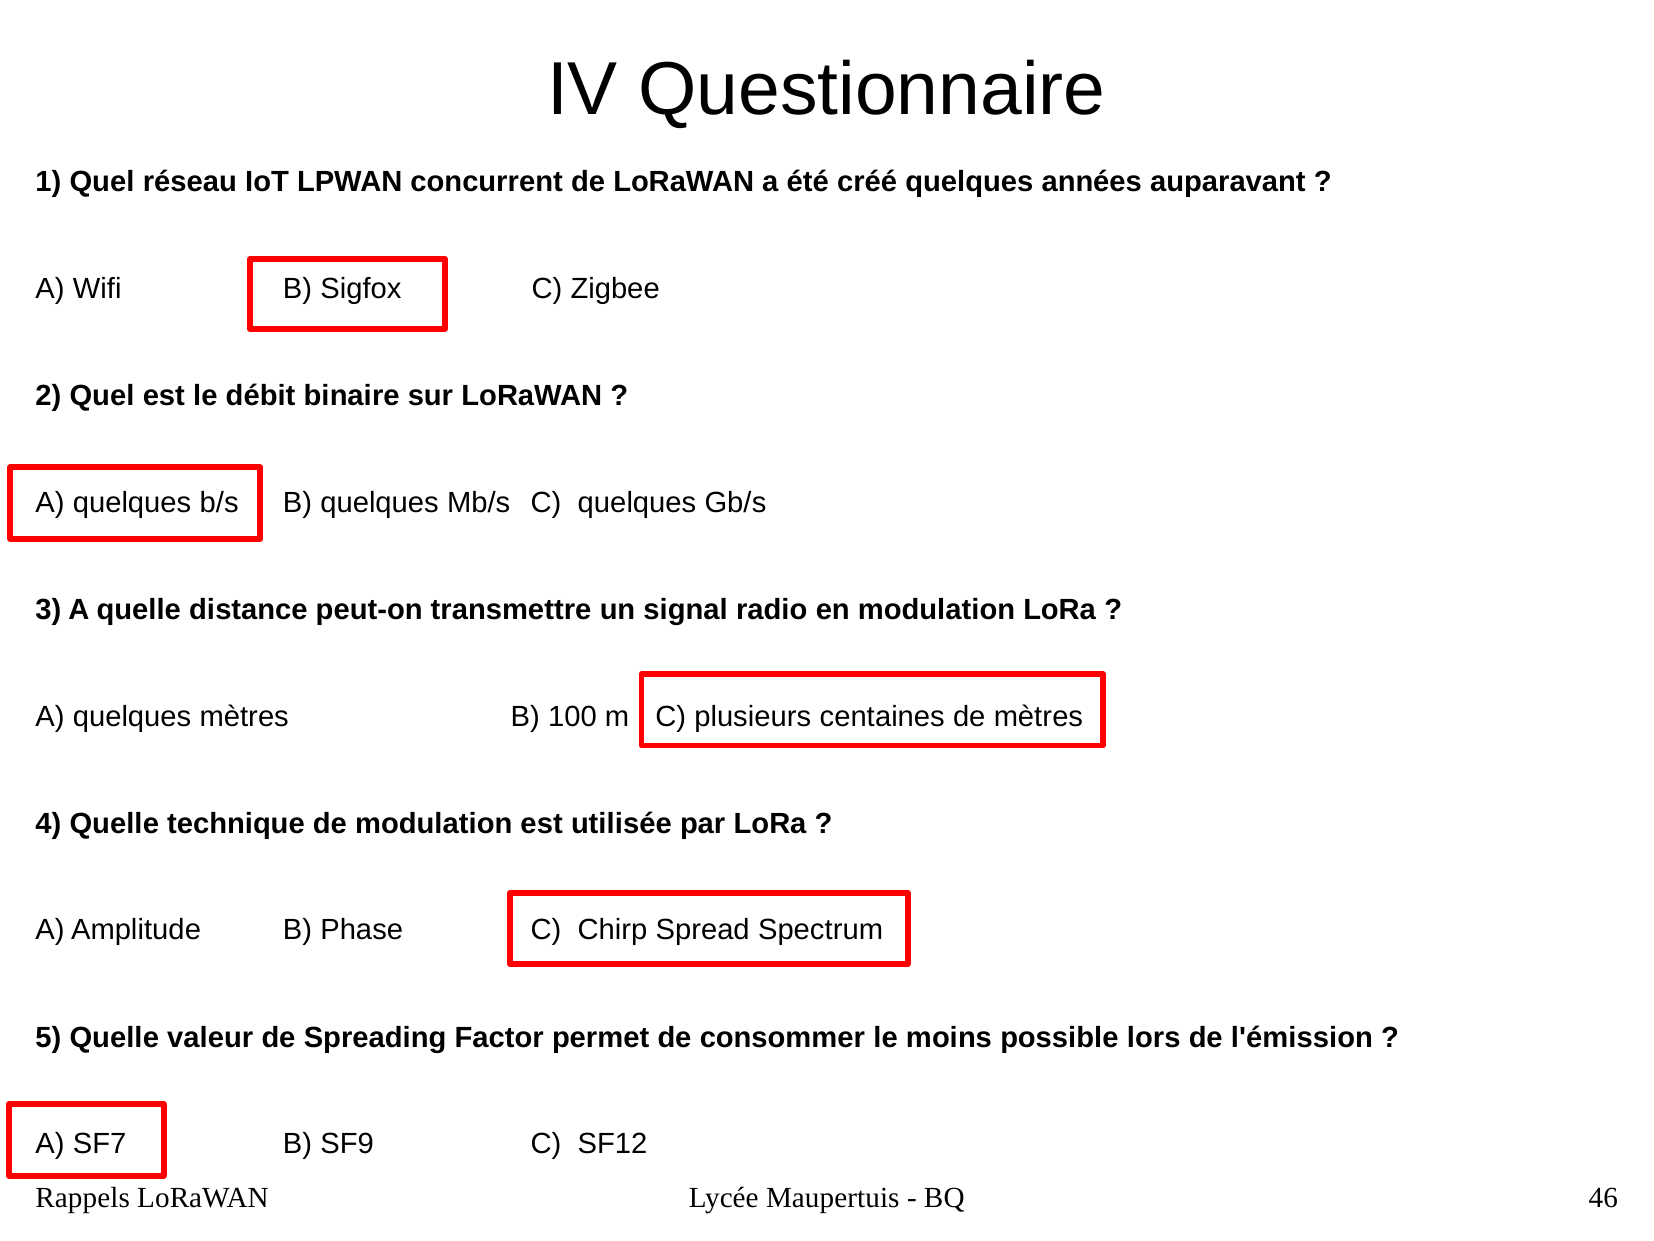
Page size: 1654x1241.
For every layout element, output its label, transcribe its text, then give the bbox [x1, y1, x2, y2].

list 1) Quel réseau IoT LPWAN concurrent de LoRaWAN a été créé quelques années auparavant ? A) Wifi B) Sigfox C) Zigbee 2) Quel est le débit binaire sur LoRaWAN ? A) quelques b/s B) quelques Mb/s C) quelques Gb/s 3) A quelle distance peut-on transmettre un signal radio en modulation LoRa ? A) quelques mètres B) 100 m C) plusieurs centaines de mètres 4) Quelle technique de modulation est utilisée par LoRa ? A) Amplitude B) Phase C) Chirp Spread Spectrum 5) Quelle valeur de Spreading Factor permet de consommer le moins possible lors de l'émission ? A) SF7 B) SF9 C) SF12 [35, 165, 1619, 1170]
title IV Questionnaire [35, 35, 1619, 142]
list 1) Quel réseau IoT LPWAN concurrent de LoRaWAN a été créé quelques années auparavant ? A) Wifi B) Sigfox C) Zigbee 2) Quel est le débit binaire sur LoRaWAN ? A) quelques b/s B) quelques Mb/s C) quelques Gb/s 3) A quelle distance peut-on transmettre un signal radio en modulation LoRa ? A) quelques mètres B) 100 m C) plusieurs centaines de mètres 4) Quelle technique de modulation est utilisée par LoRa ? A) Amplitude B) Phase C) Chirp Spread Spectrum 5) Quelle valeur de Spreading Factor permet de consommer le moins possible lors de l'émission ? A) SF7 B) SF9 C) SF12 [35, 470, 257, 536]
